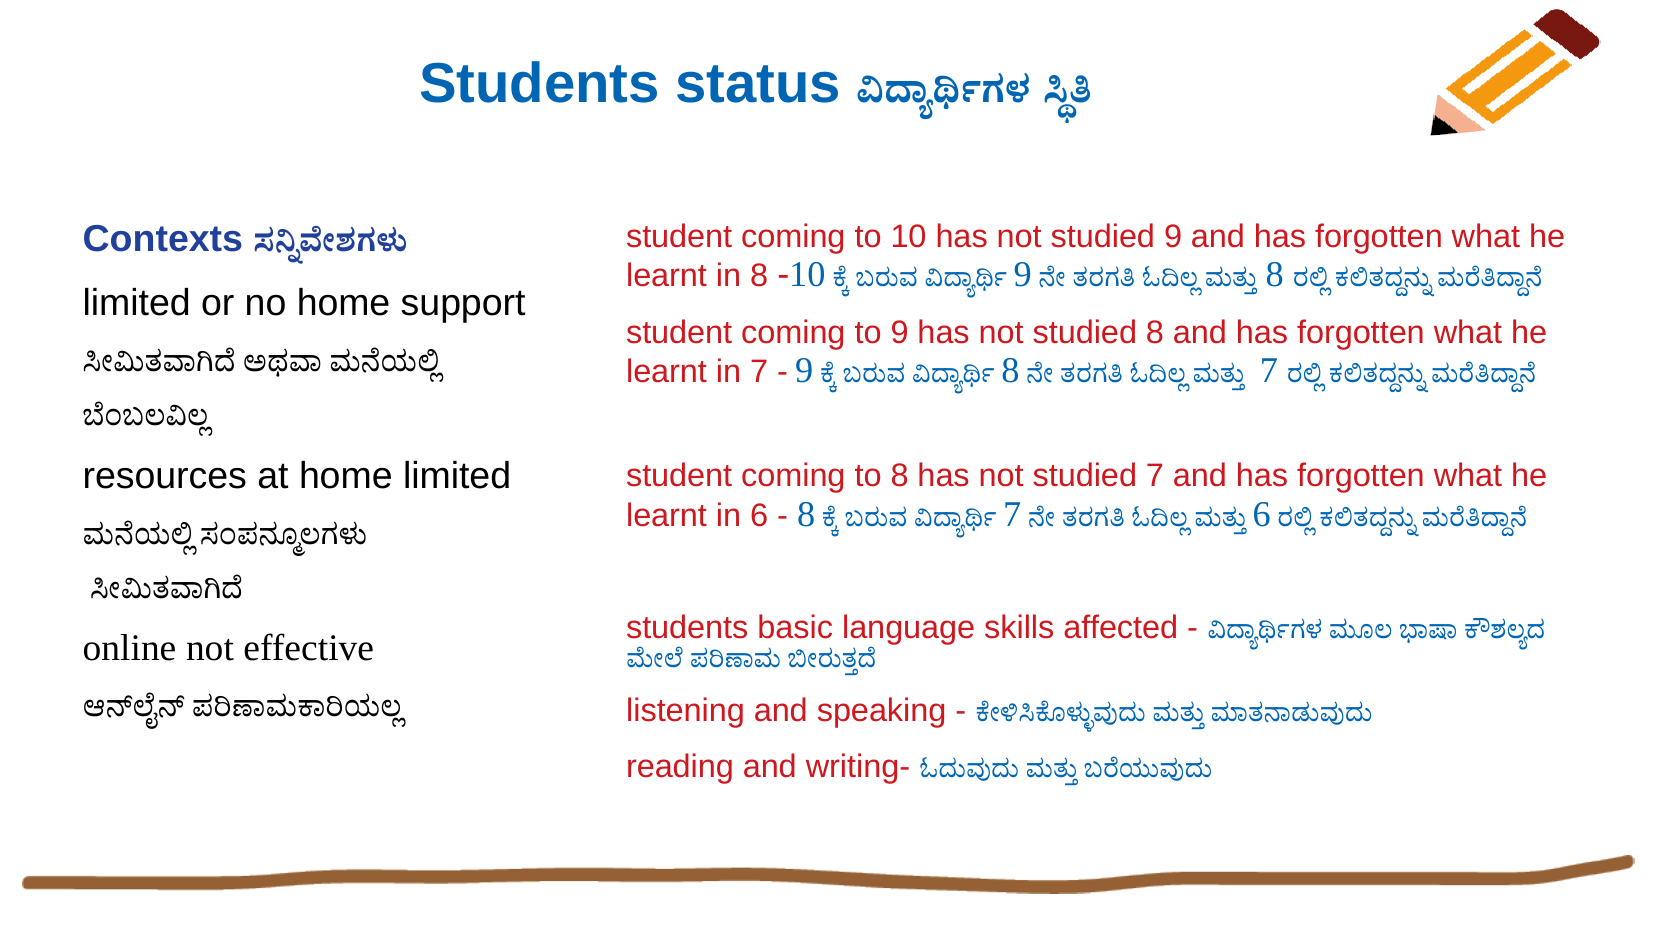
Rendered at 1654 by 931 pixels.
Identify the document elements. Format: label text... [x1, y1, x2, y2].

picture [22, 855, 1635, 894]
list student coming to 10 has not studied 9 and has forgotten what he learnt in 8 -10 ಕ್ಕೆ ಬರುವ ವಿದ್ಯಾರ್ಥಿ 9 ನೇ ತರಗತಿ ಓದಿಲ್ಲ ಮತ್ತು 8 ರಲ್ಲಿ ಕಲಿತದ್ದನ್ನು ಮರೆತಿದ್ದಾನೆ student coming to 9 has not studied 8 and has forgotten what he learnt in 7 - 9 ಕ್ಕೆ ಬರುವ ವಿದ್ಯಾರ್ಥಿ 8 ನೇ ತರಗತಿ ಓದಿಲ್ಲ ಮತ್ತು 7 ರಲ್ಲಿ ಕಲಿತದ್ದನ್ನು ಮರೆತಿದ್ದಾನೆ student coming to 8 has not studied 7 and has forgotten what he learnt in 6 - 8 ಕ್ಕೆ ಬರುವ ವಿದ್ಯಾರ್ಥಿ 7 ನೇ ತರಗತಿ ಓದಿಲ್ಲ ಮತ್ತು 6 ರಲ್ಲಿ ಕಲಿತದ್ದನ್ನು ಮರೆತಿದ್ದಾನೆ students basic language skills affected - ವಿದ್ಯಾರ್ಥಿಗಳ ಮೂಲ ಭಾಷಾ ಕೌಶಲ್ಯದ ಮೇಲೆ ಪರಿಣಾಮ ಬೀರುತ್ತದೆ listening and speaking - ಕೇಳಿಸಿಕೊಳ್ಳುವುದು ಮತ್ತು ಮಾತನಾಡುವುದು reading and writing- ಓದುವುದು ಮತ್ತು ಬರೆಯುವುದು [625, 217, 1572, 841]
title Students status ವಿದ್ಯಾರ್ಥಿಗಳ ಸ್ಥಿತಿ [82, 37, 1430, 129]
picture [1430, 9, 1601, 136]
list Contexts ಸನ್ನಿವೇಶಗಳು limited or no home support ಸೀಮಿತವಾಗಿದೆ ಅಥವಾ ಮನೆಯಲ್ಲಿ ಬೆಂಬಲವಿಲ್ಲ resources at home limited ಮನೆಯಲ್ಲಿ ಸಂಪನ್ಮೂಲಗಳು ಸೀಮಿತವಾಗಿದೆ online not effective ಆನ್‌ಲೈನ್ ಪರಿಣಾಮಕಾರಿಯಲ್ಲ [82, 217, 625, 841]
